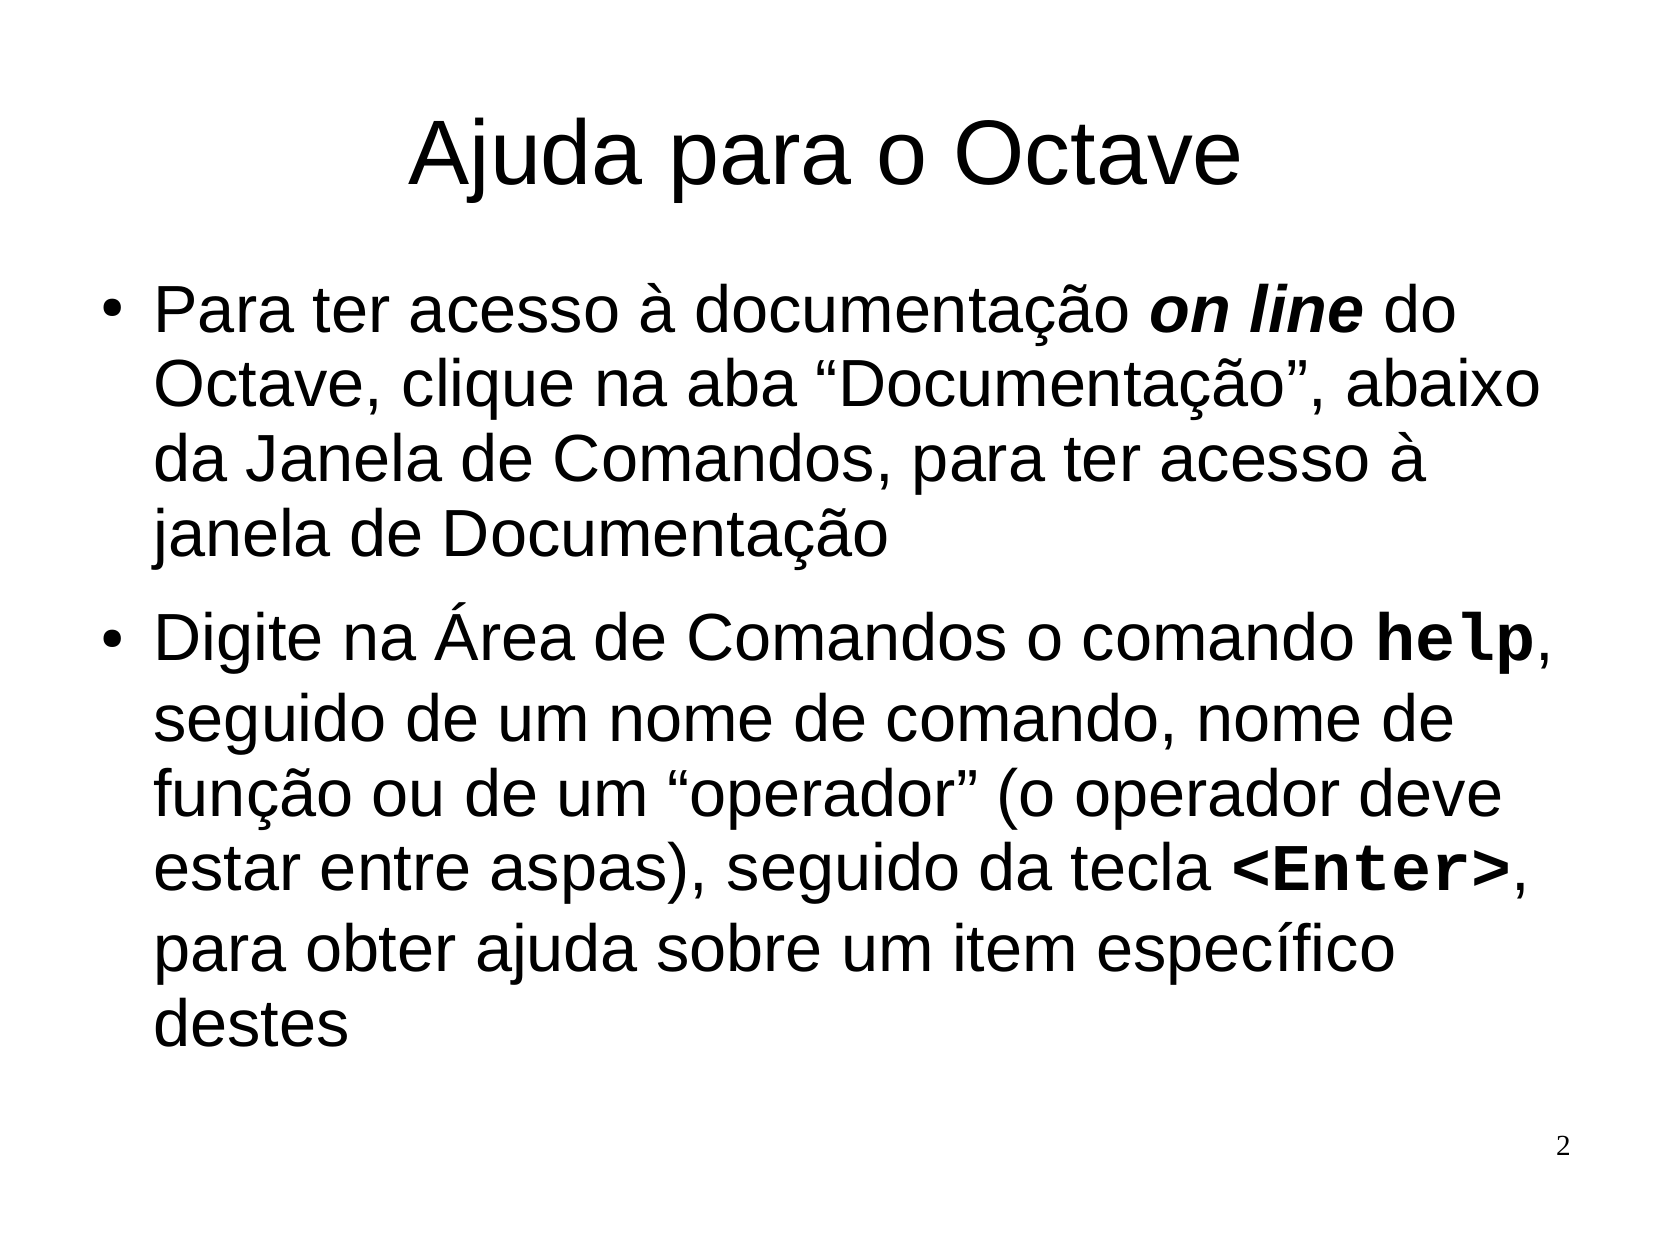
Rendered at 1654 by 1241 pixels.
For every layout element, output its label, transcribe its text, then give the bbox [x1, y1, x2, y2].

title Ajuda para o Octave [82, 49, 1571, 257]
list Para ter acesso à documentação on line do Octave, clique na aba “Documentação”, abaixo da Janela de Comandos, para ter acesso à janela de Documentação Digite na Área de Comandos o comando help, seguido de um nome de comando, nome de função ou de um “operador” (o operador deve estar entre aspas), seguido da tecla <Enter>, para obter ajuda sobre um item específico destes [82, 271, 1571, 1099]
